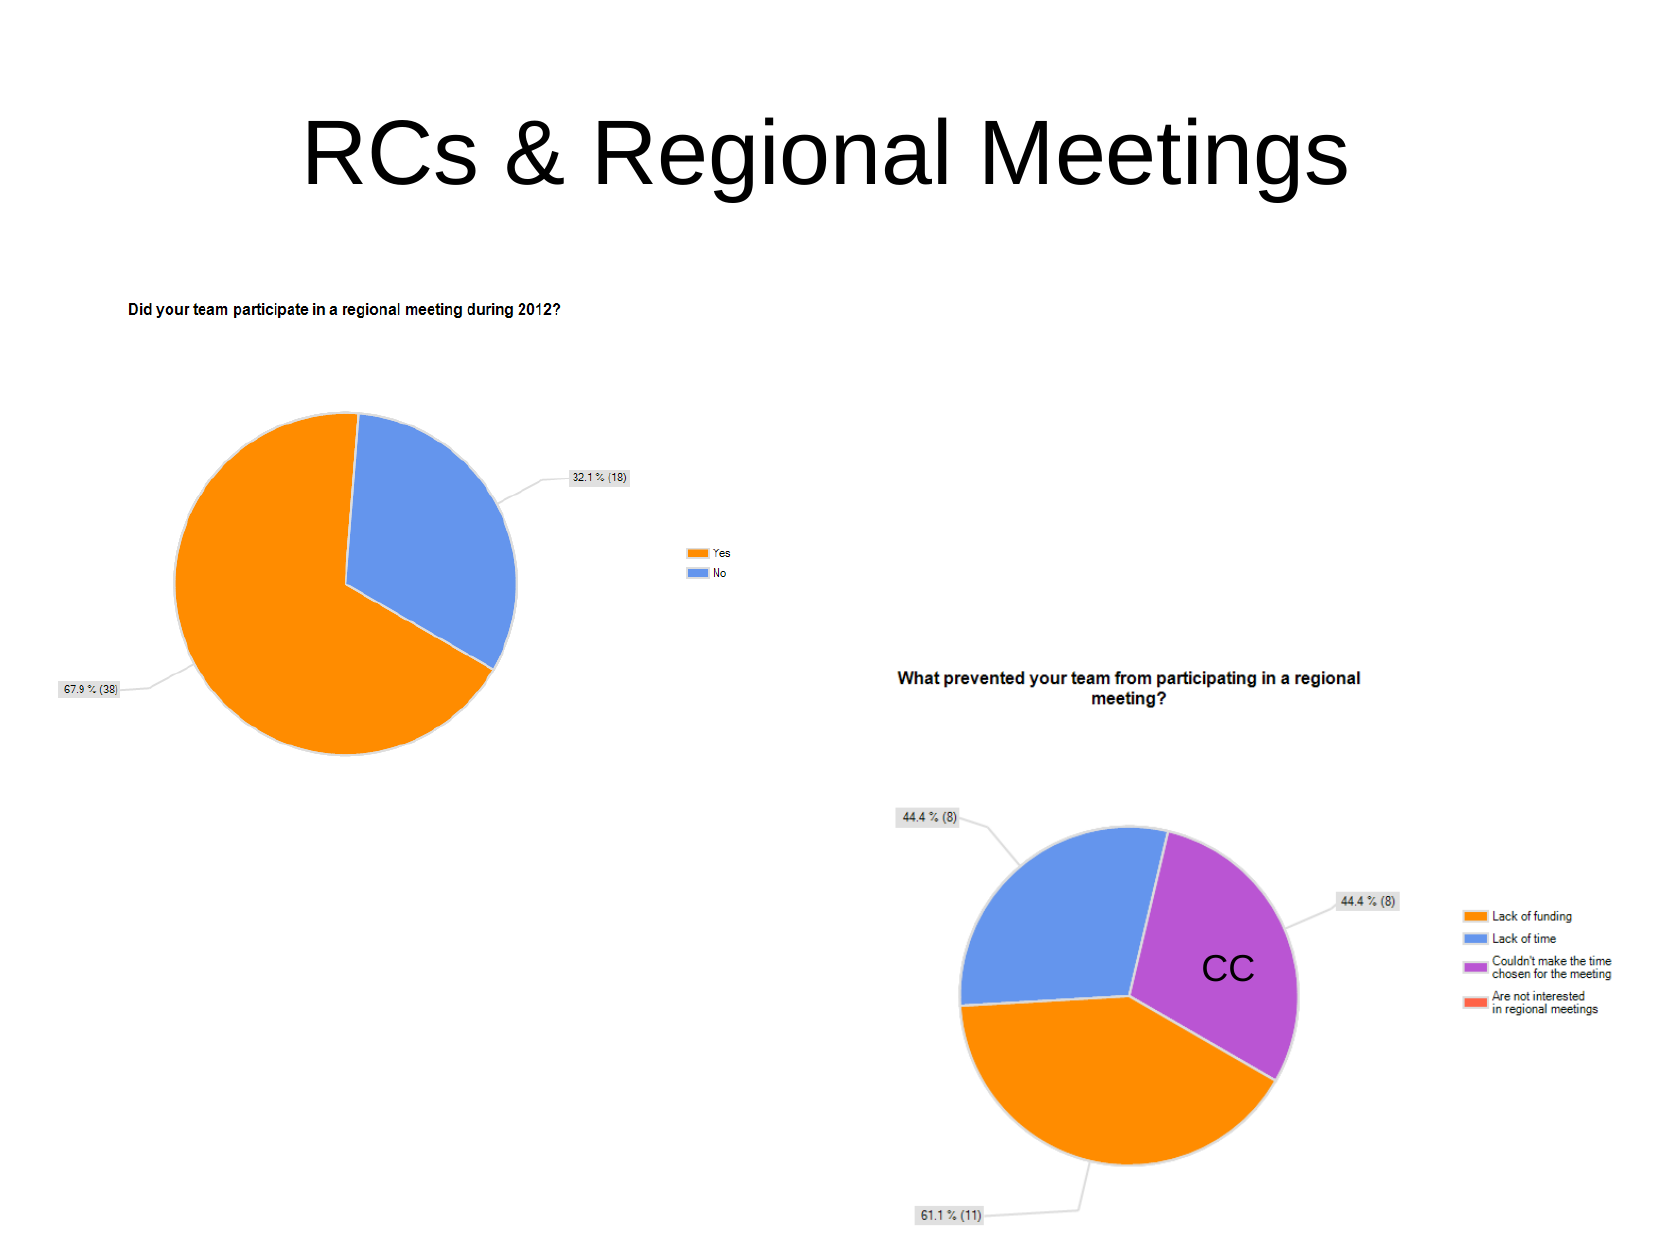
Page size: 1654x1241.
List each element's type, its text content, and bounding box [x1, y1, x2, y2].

picture [11, 283, 768, 851]
picture [803, 649, 1654, 1241]
title RCs & Regional Meetings [82, 49, 1571, 257]
